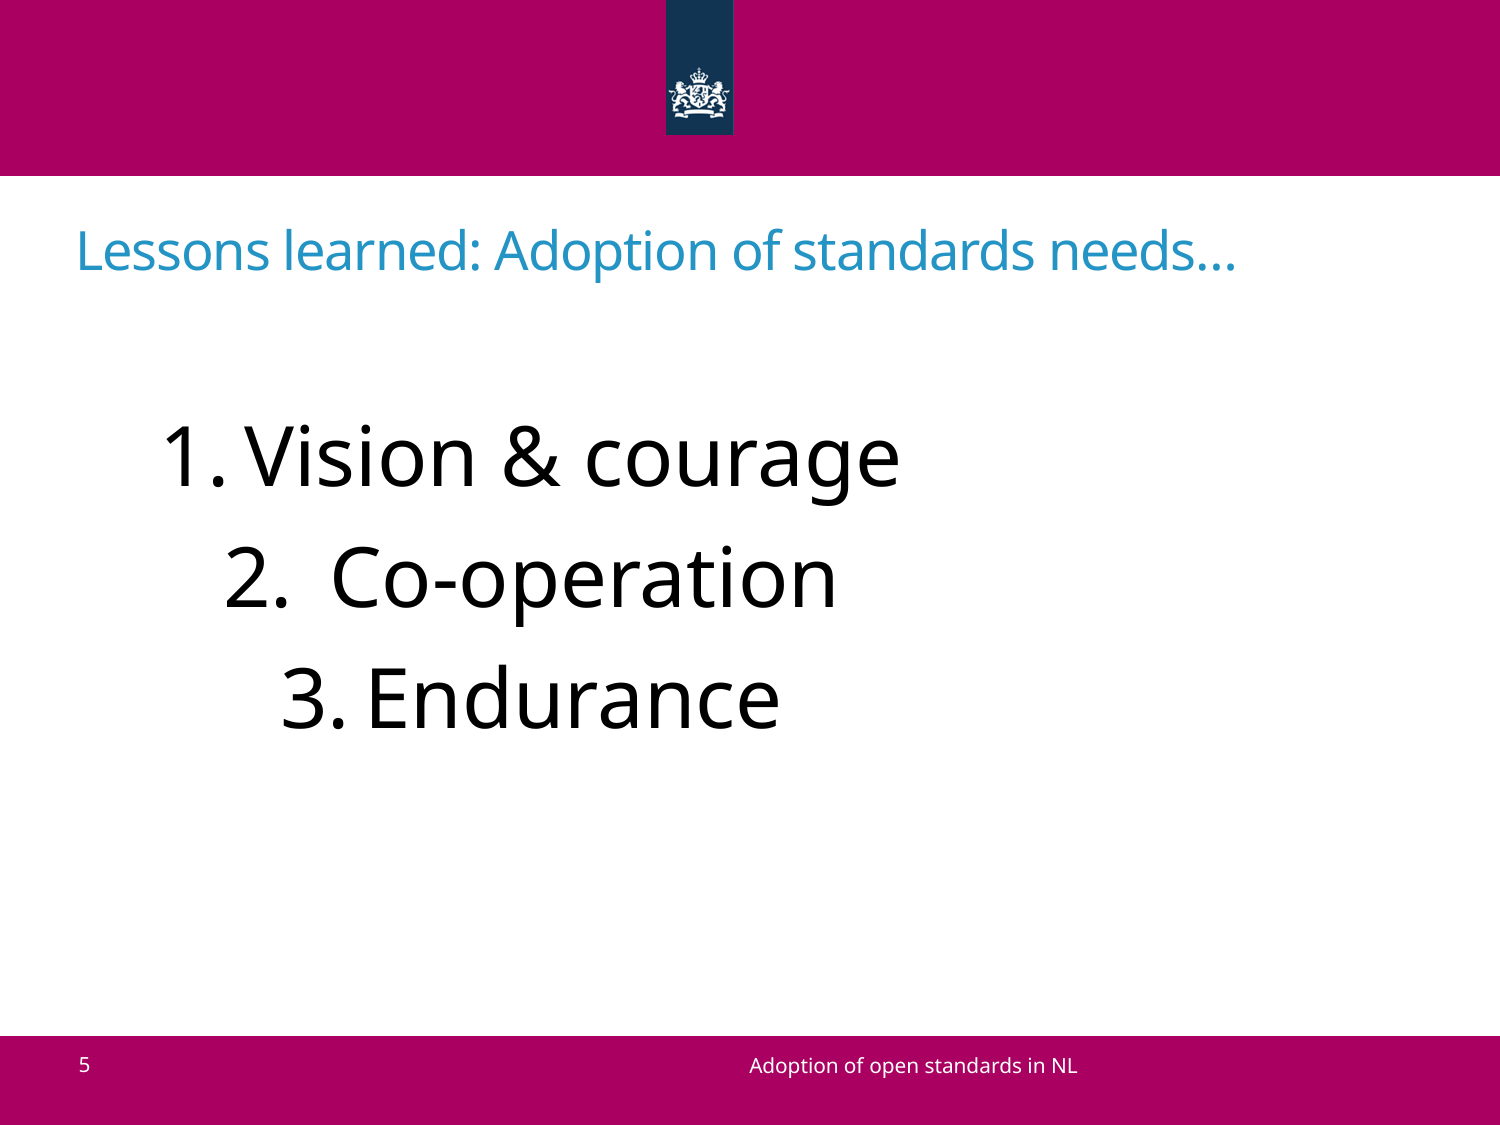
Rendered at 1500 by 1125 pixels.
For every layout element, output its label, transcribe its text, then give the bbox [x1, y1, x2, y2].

title Lessons learned: Adoption of standards needs… [60, 202, 1348, 295]
text_box <number> [63, 1043, 181, 1104]
text_box Adoption of open standards in NL [734, 1044, 1418, 1092]
list Vision & courage Co-operation Endurance [60, 295, 1350, 997]
picture [666, 0, 734, 135]
